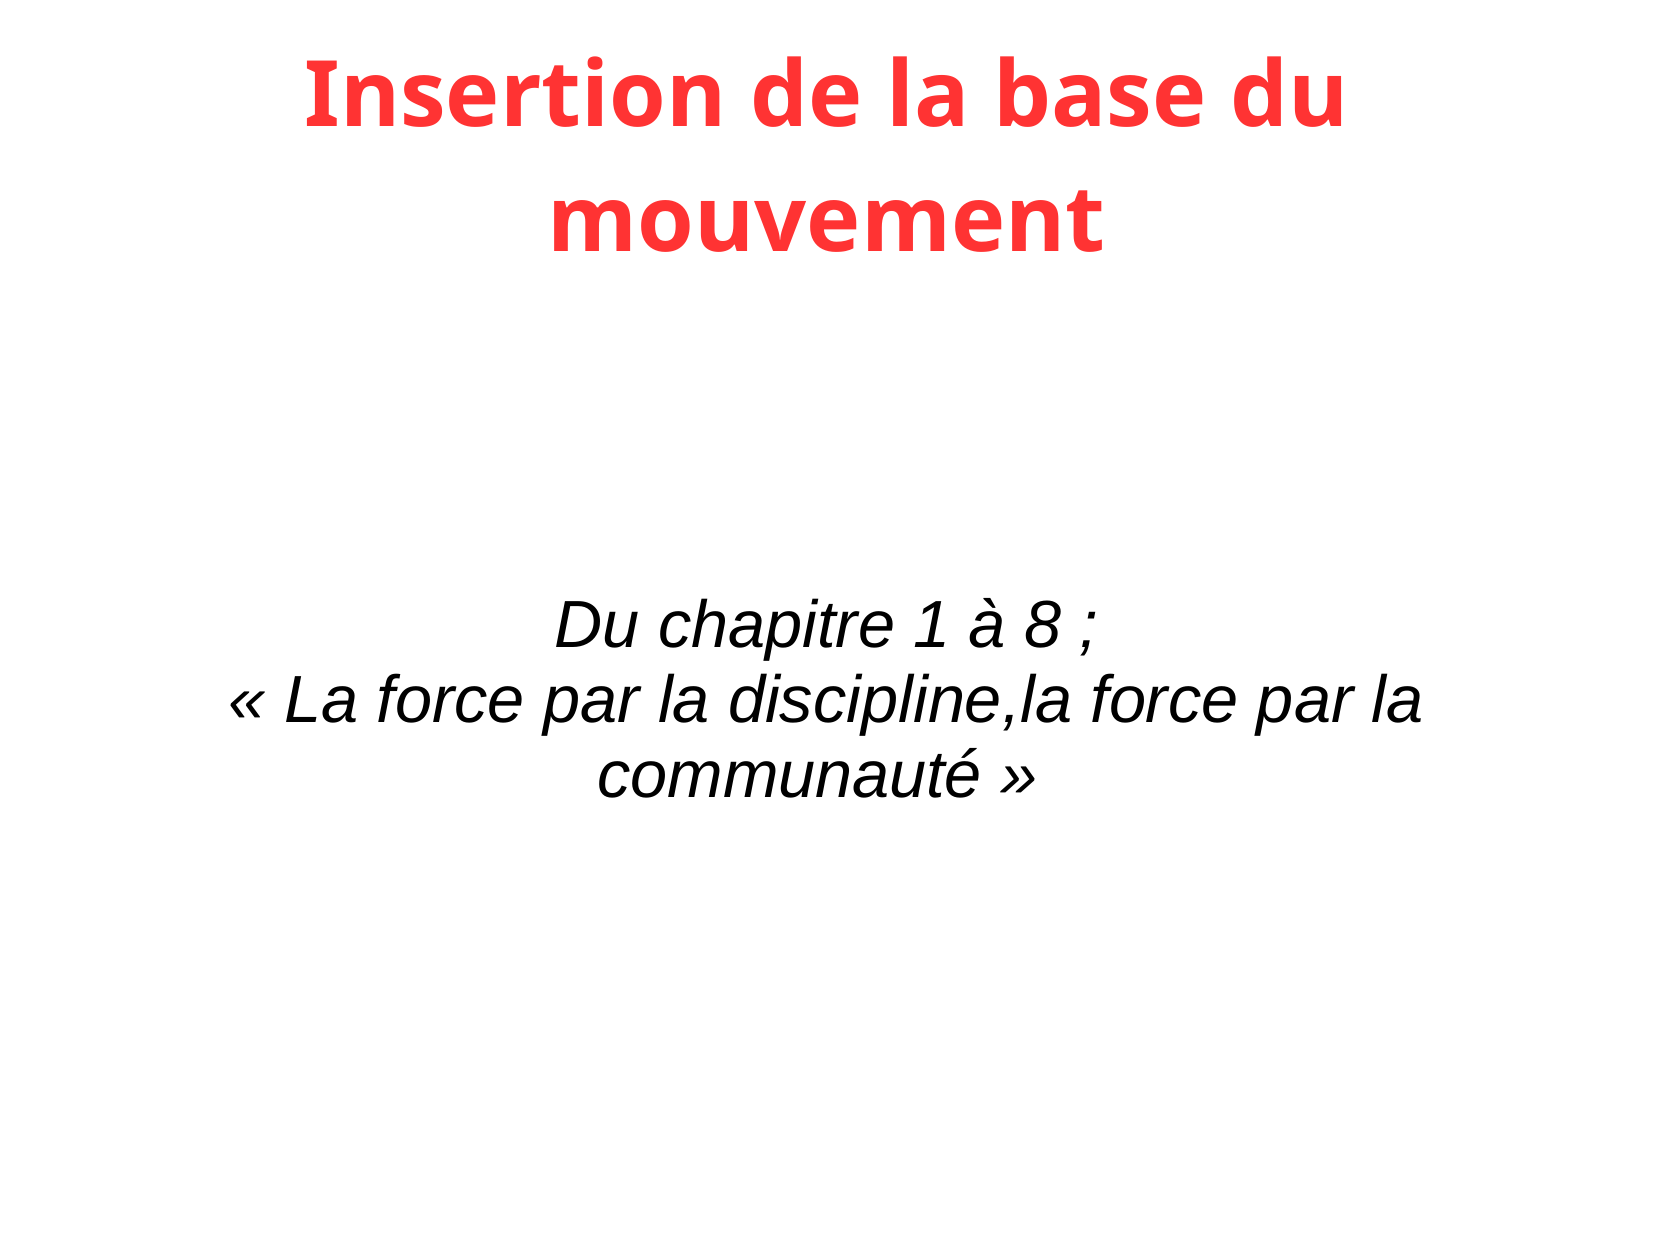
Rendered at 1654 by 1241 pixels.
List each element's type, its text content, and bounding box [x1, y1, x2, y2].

title Insertion de la base du mouvement [82, 23, 1571, 283]
subtitle Du chapitre 1 à 8 ; « La force par la discipline,la force par la communauté » [82, 290, 1571, 1109]
